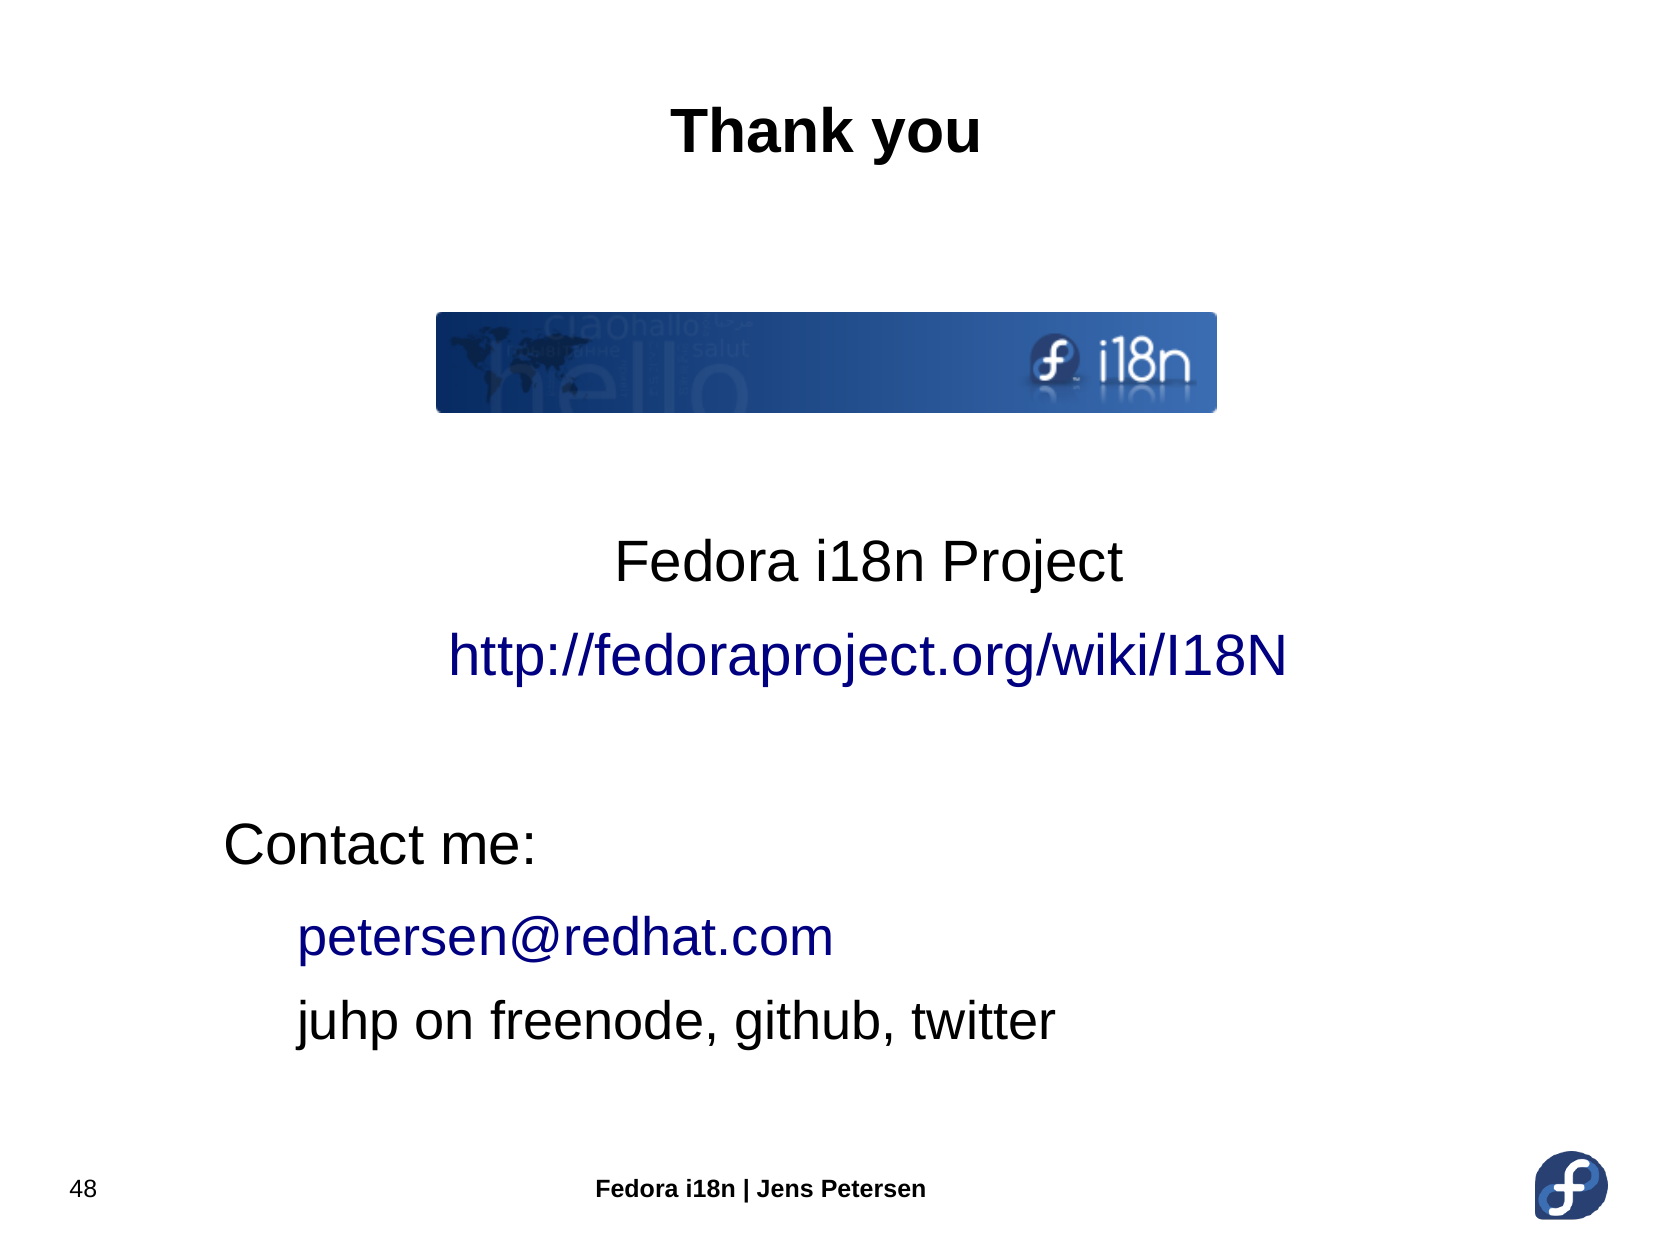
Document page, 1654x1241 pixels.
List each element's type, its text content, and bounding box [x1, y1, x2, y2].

list Fedora i18n Project http://fedoraproject.org/wiki/I18N Contact me: petersen@redhat.com juhp on freenode, github, twitter [86, 244, 1576, 1052]
title Thank you [82, 37, 1571, 226]
picture [436, 312, 1217, 413]
picture [1529, 1146, 1613, 1224]
